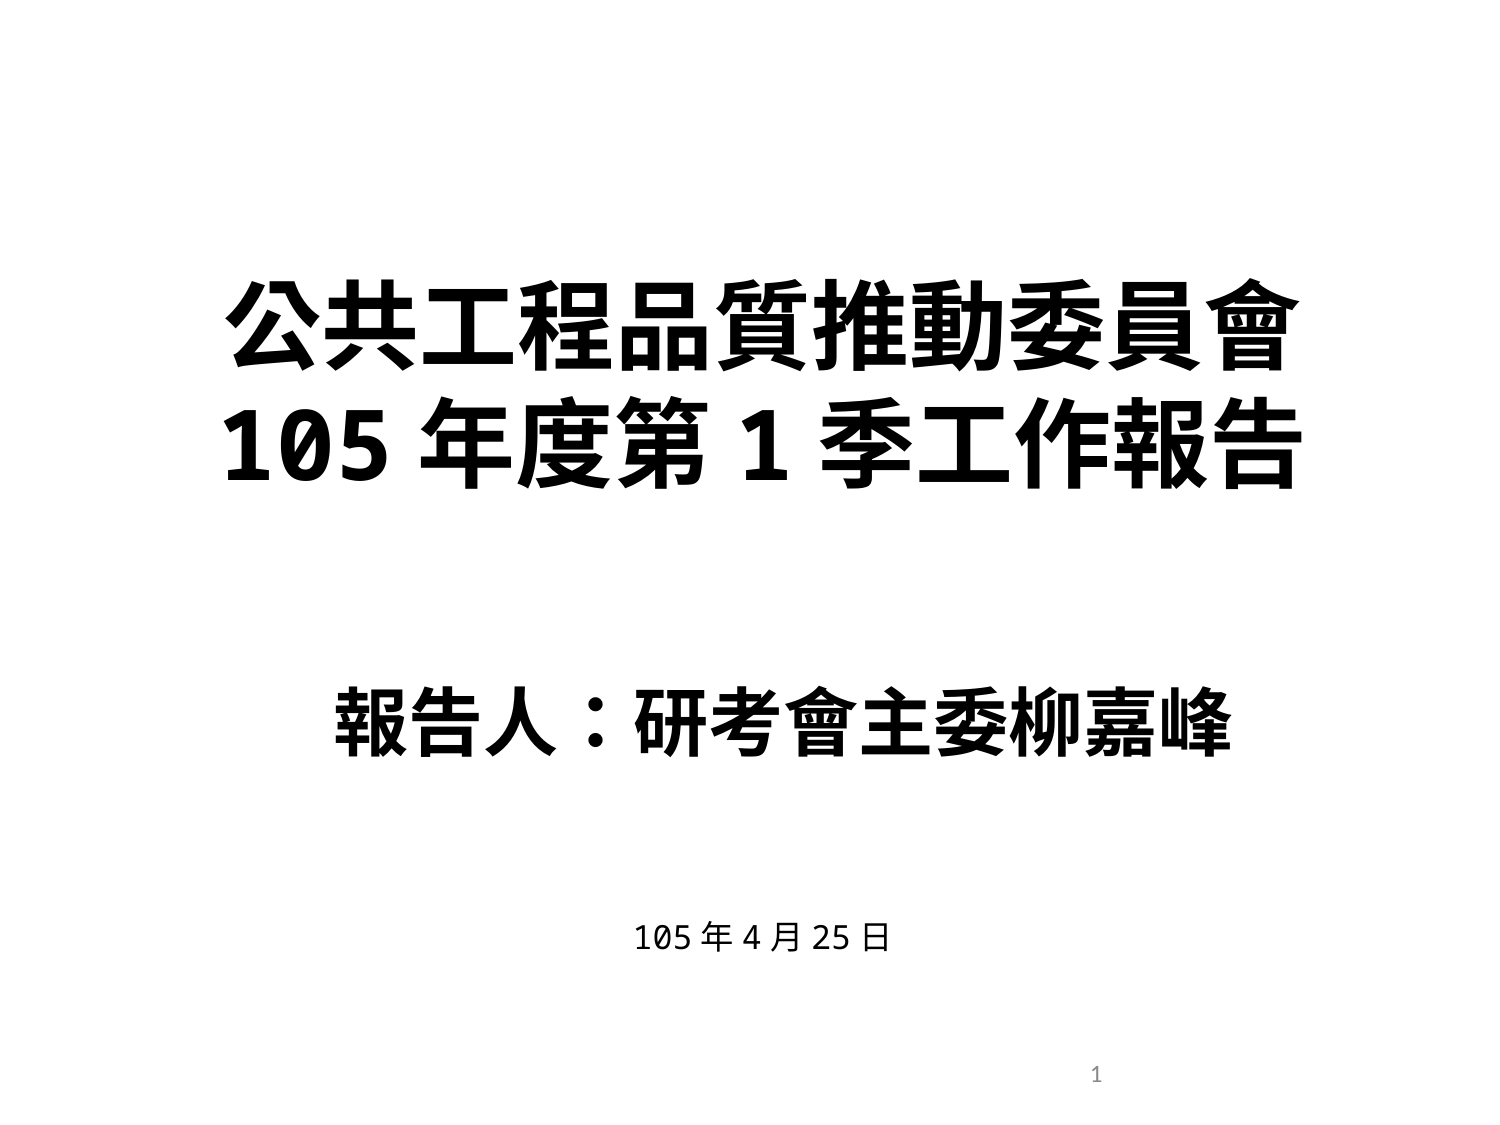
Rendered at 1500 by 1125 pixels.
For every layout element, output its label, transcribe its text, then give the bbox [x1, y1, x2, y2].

text_box [1074, 1042, 1500, 1125]
title 報告人：研考會主委柳嘉峰 [182, 650, 1386, 792]
subtitle 105年4月25日 [161, 913, 1364, 989]
text_box 公共工程品質推動委員會 105年度第1季工作報告 [148, 236, 1377, 529]
